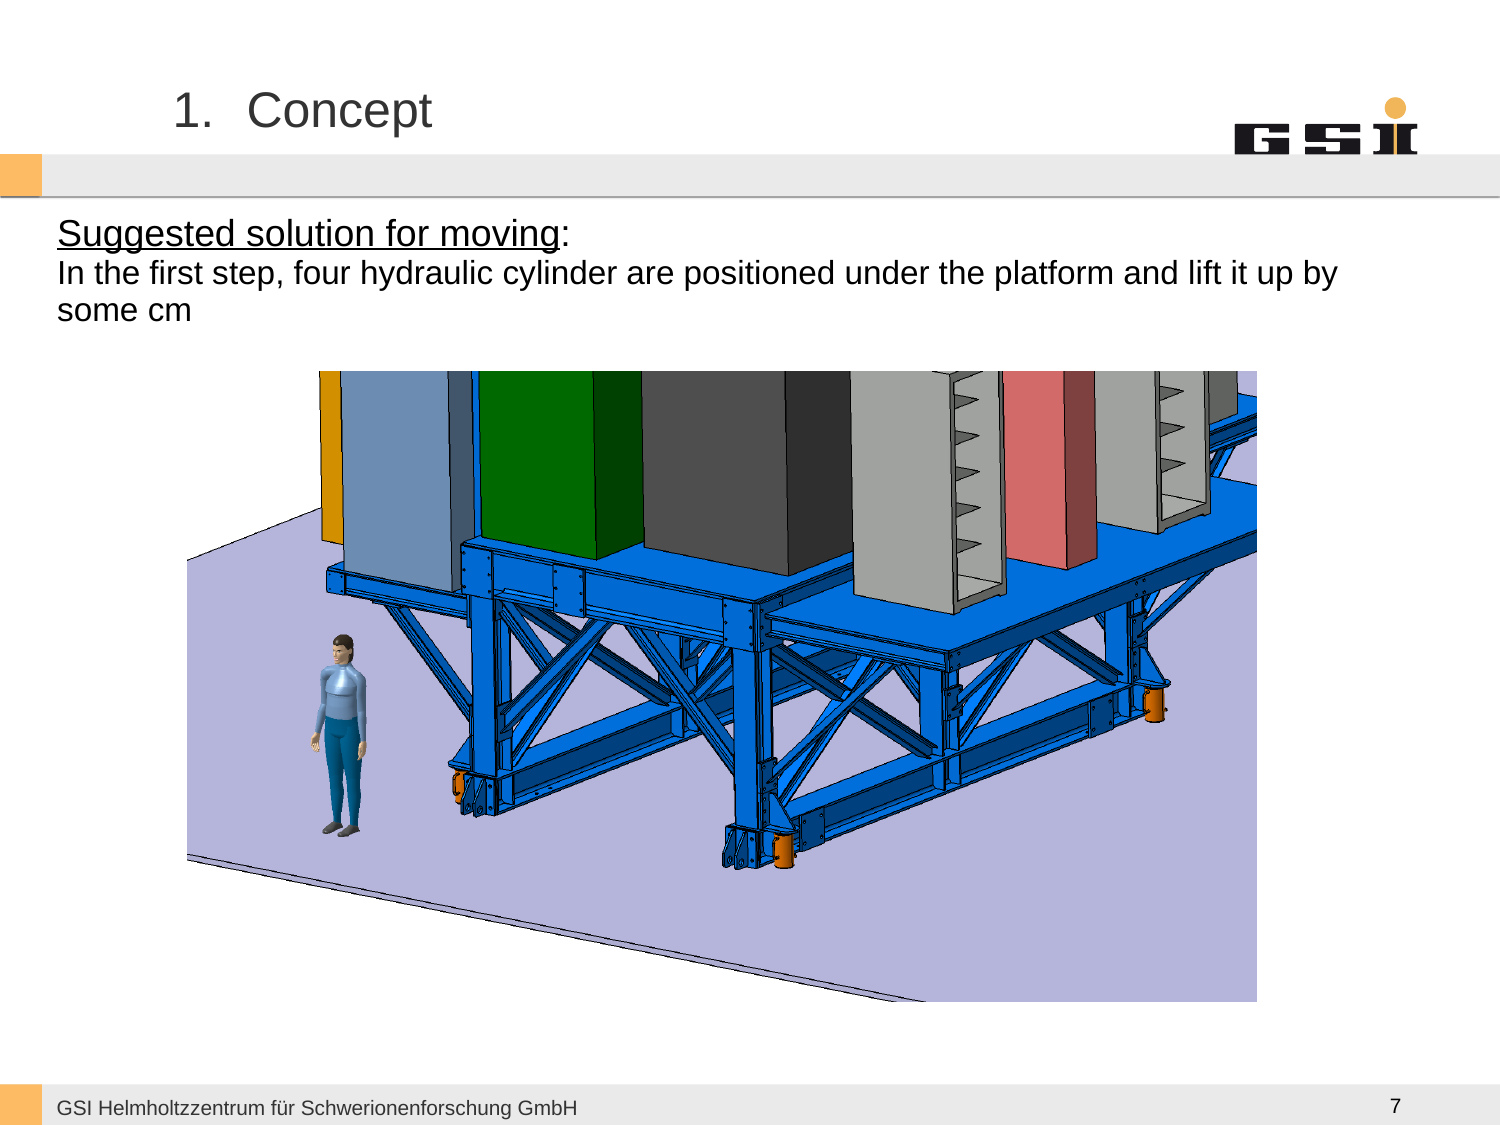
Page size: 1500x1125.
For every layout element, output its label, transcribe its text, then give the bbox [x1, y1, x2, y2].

picture [1233, 95, 1419, 154]
text_box Suggested solution for moving: In the first step, four hydraulic cylinder are positioned under the platform and lift it up by some cm [42, 204, 1500, 430]
title 1. Concept [137, 45, 1054, 175]
picture [187, 371, 1257, 1002]
